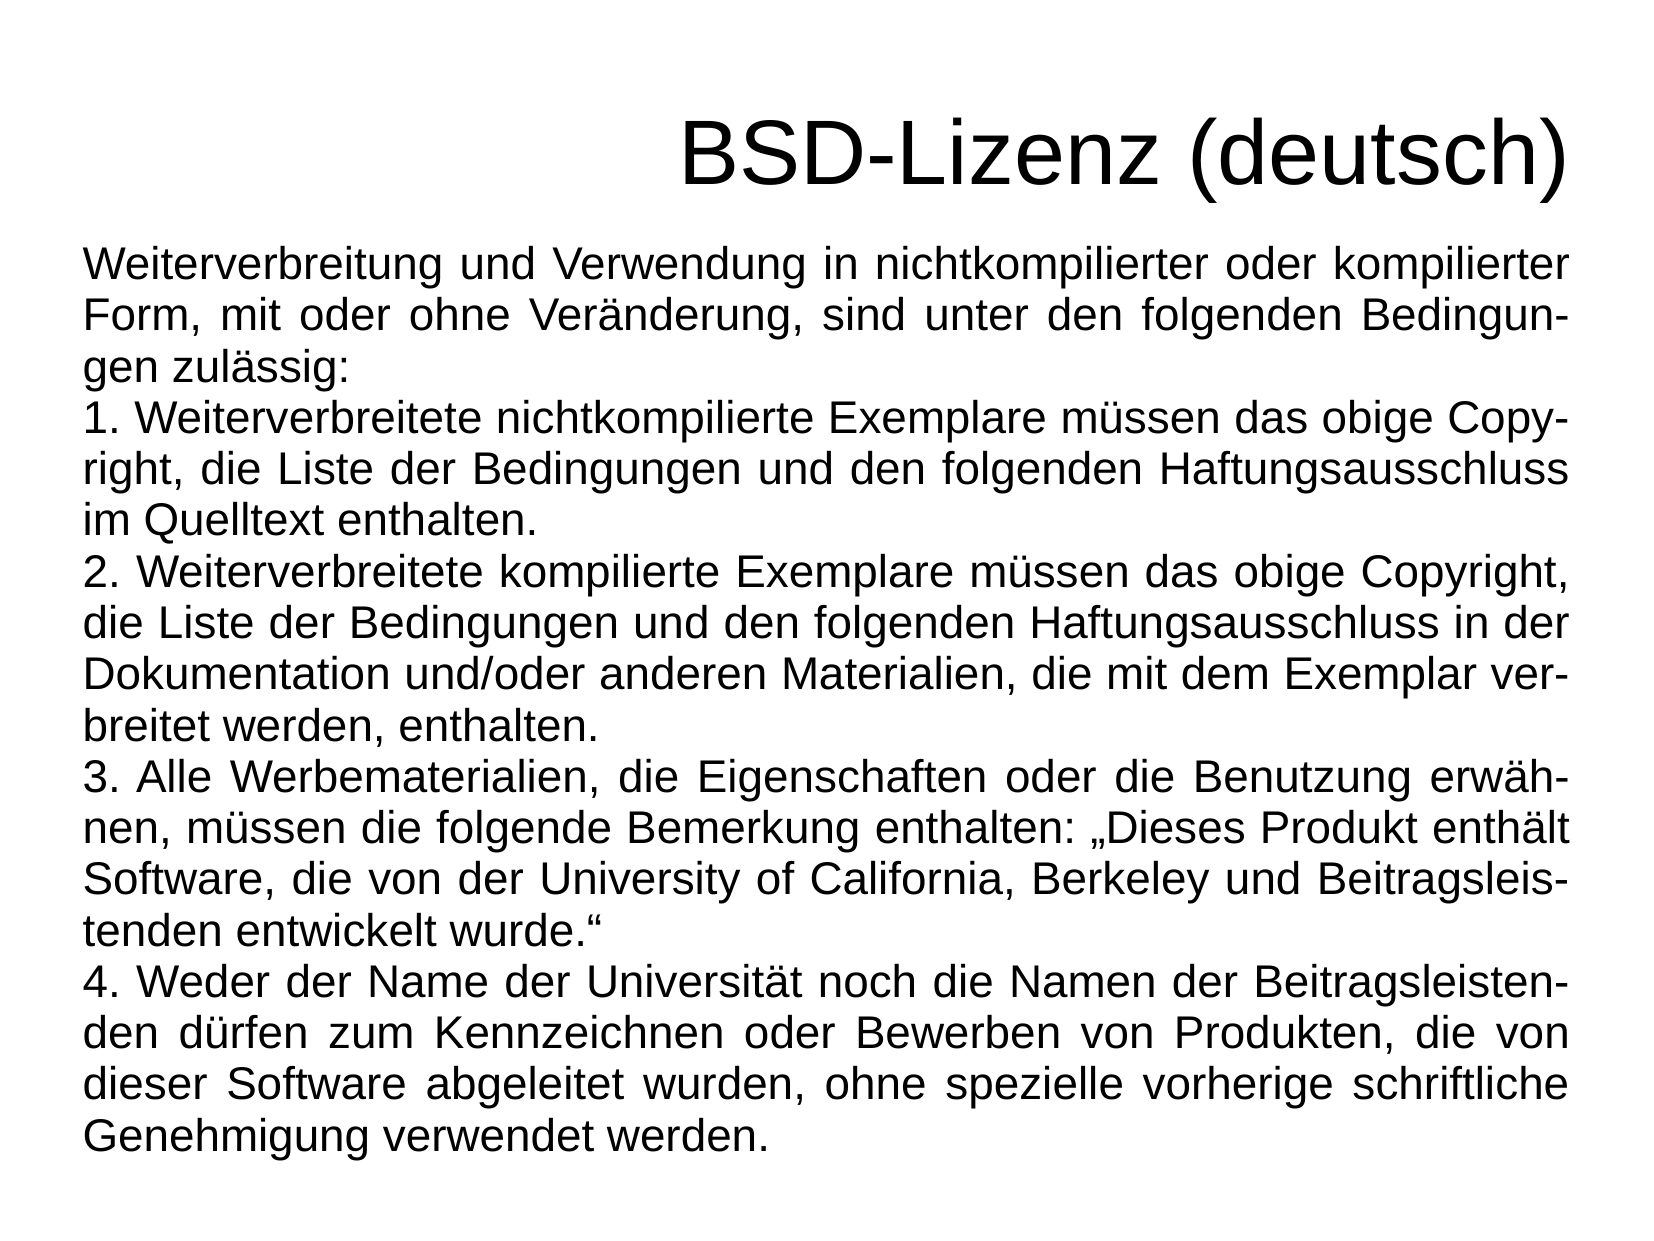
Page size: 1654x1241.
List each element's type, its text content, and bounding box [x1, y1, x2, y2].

subtitle Weiterverbreitung und Verwendung in nichtkompilierter oder kompilierter Form, mit oder ohne Veränderung, sind unter den folgenden Bedingun-gen zulässig: 1. Weiterverbreitete nichtkompilierte Exemplare müssen das obige Copy-right, die Liste der Bedingungen und den folgenden Haftungsausschluss im Quelltext enthalten. 2. Weiterverbreitete kompilierte Exemplare müssen das obige Copyright, die Liste der Bedingungen und den folgenden Haftungsausschluss in der Dokumentation und/oder anderen Materialien, die mit dem Exemplar ver-breitet werden, enthalten. 3. Alle Werbematerialien, die Eigenschaften oder die Benutzung erwäh-nen, müssen die folgende Bemerkung enthalten: „Dieses Produkt enthält Software, die von der University of California, Berkeley und Beitragsleis-tenden entwickelt wurde.“ 4. Weder der Name der Universität noch die Namen der Beitragsleisten-den dürfen zum Kennzeichnen oder Bewerben von Produkten, die von dieser Software abgeleitet wurden, ohne spezielle vorherige schriftliche Genehmigung verwendet werden. [82, 238, 1571, 1161]
title BSD-Lizenz (deutsch) [82, 56, 1571, 238]
